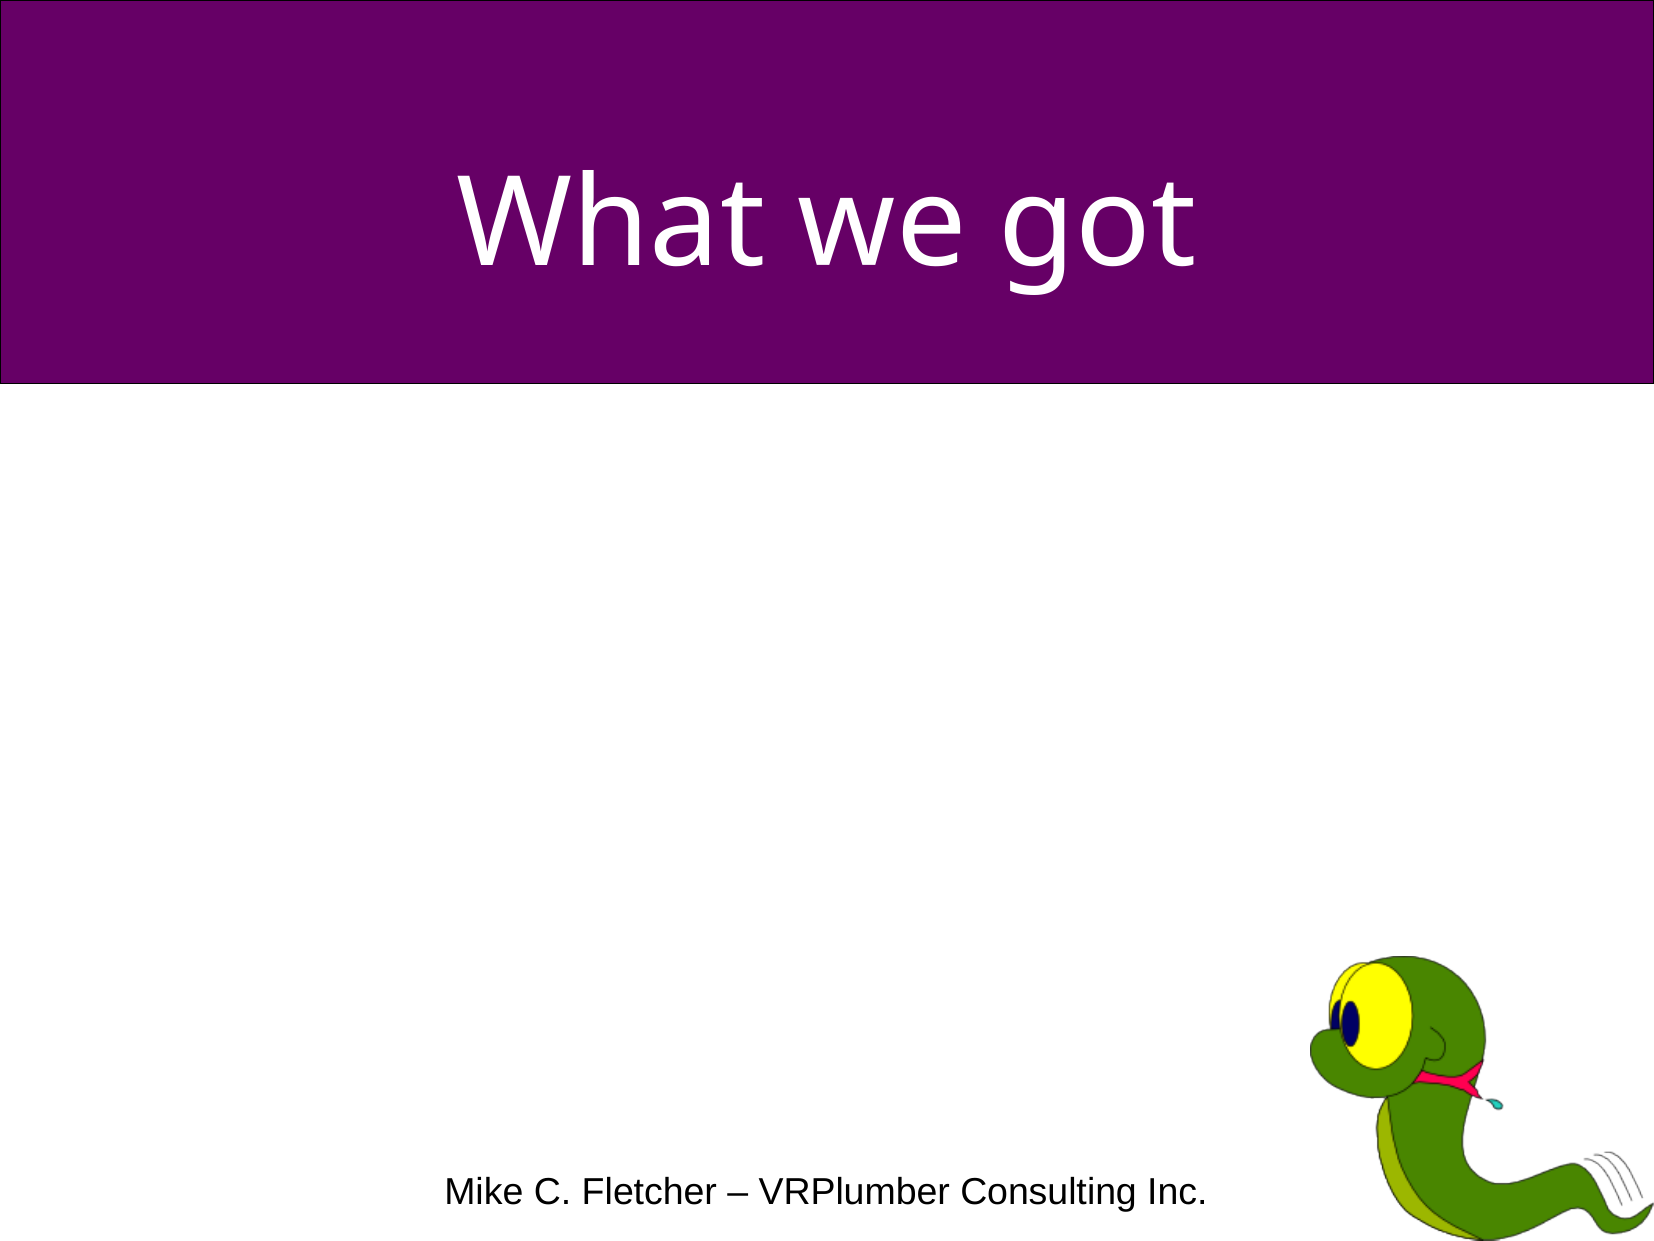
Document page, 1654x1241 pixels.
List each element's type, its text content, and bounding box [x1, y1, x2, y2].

title What we got [82, 49, 1571, 384]
picture [1310, 956, 1654, 1241]
